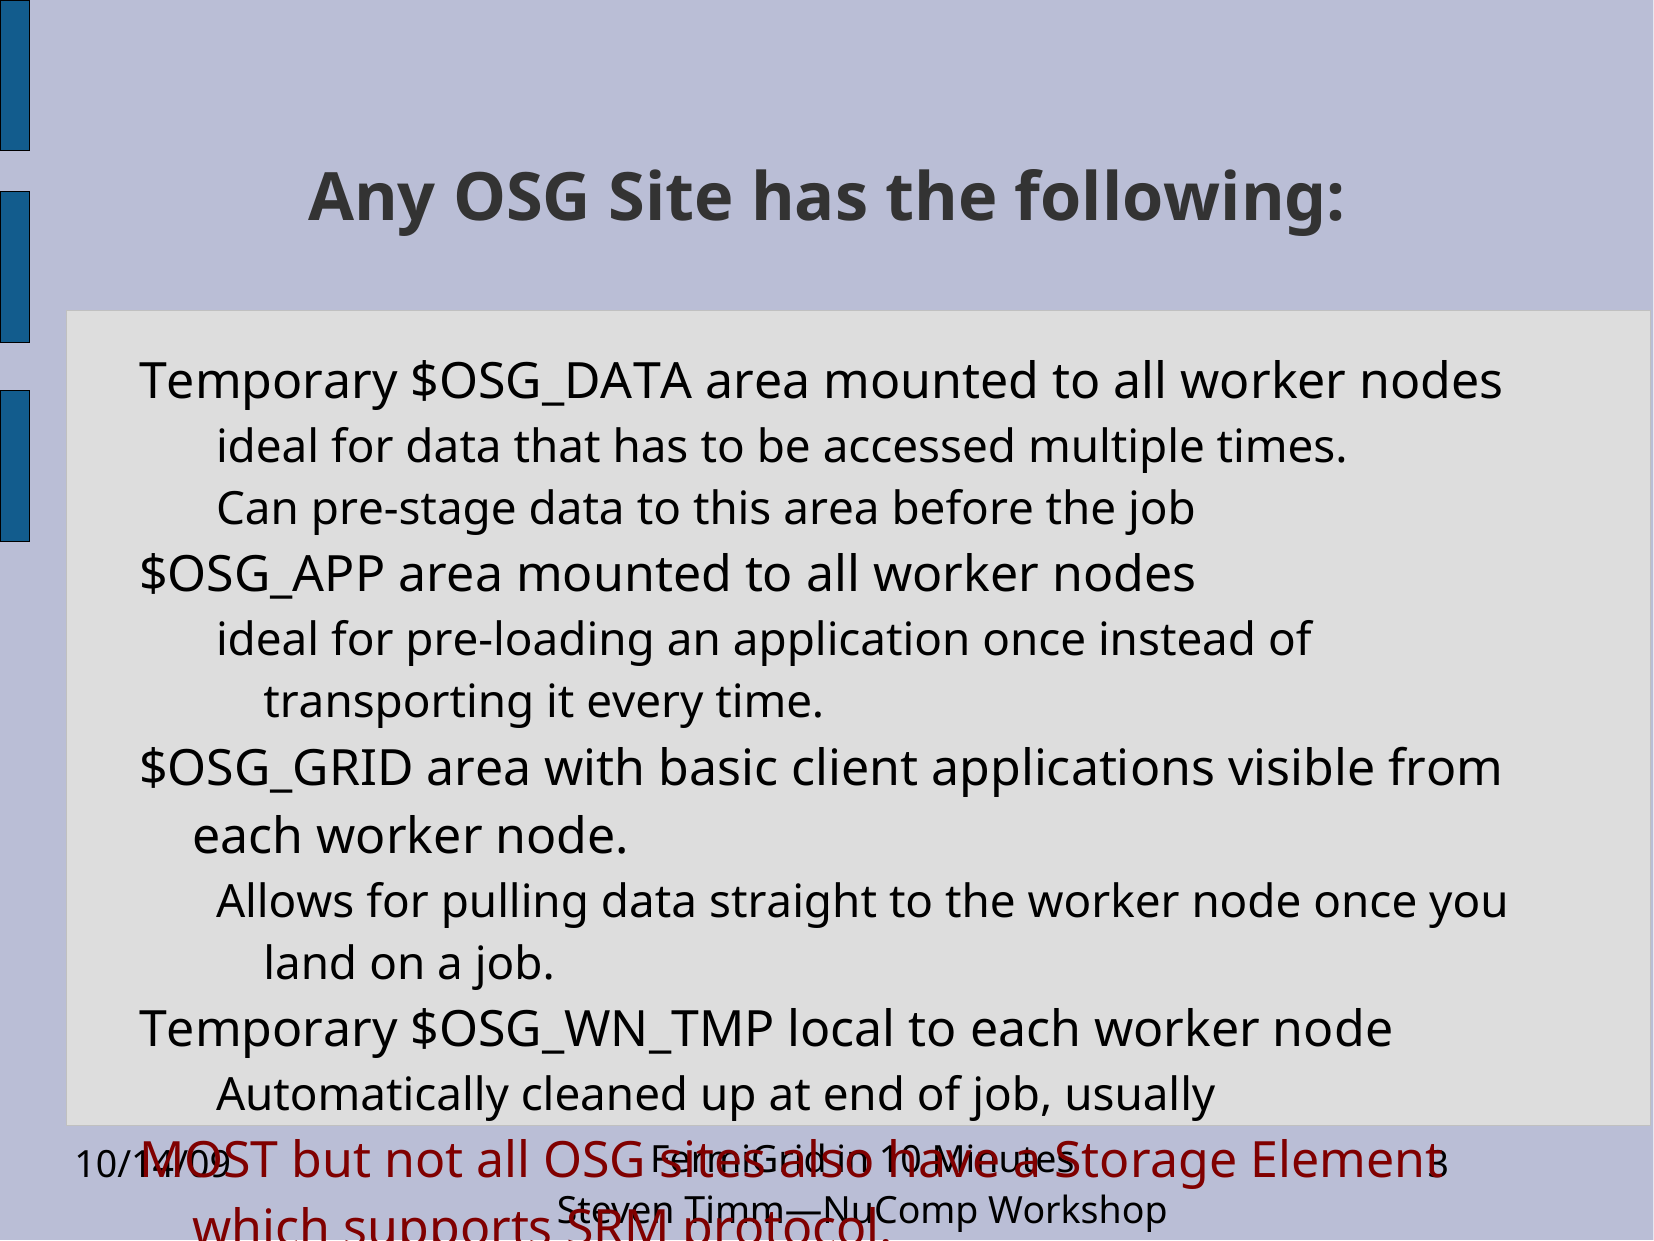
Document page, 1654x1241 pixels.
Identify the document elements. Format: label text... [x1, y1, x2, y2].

list Temporary $OSG_DATA area mounted to all worker nodes ideal for data that has to be accessed multiple times. Can pre-stage data to this area before the job $OSG_APP area mounted to all worker nodes ideal for pre-loading an application once instead of transporting it every time. $OSG_GRID area with basic client applications visible from each worker node. Allows for pulling data straight to the worker node once you land on a job. Temporary $OSG_WN_TMP local to each worker node Automatically cleaned up at end of job, usually MOST but not all OSG sites also have a Storage Element which supports SRM protocol. [121, 344, 1534, 1154]
title Any OSG Site has the following: [121, 98, 1534, 291]
